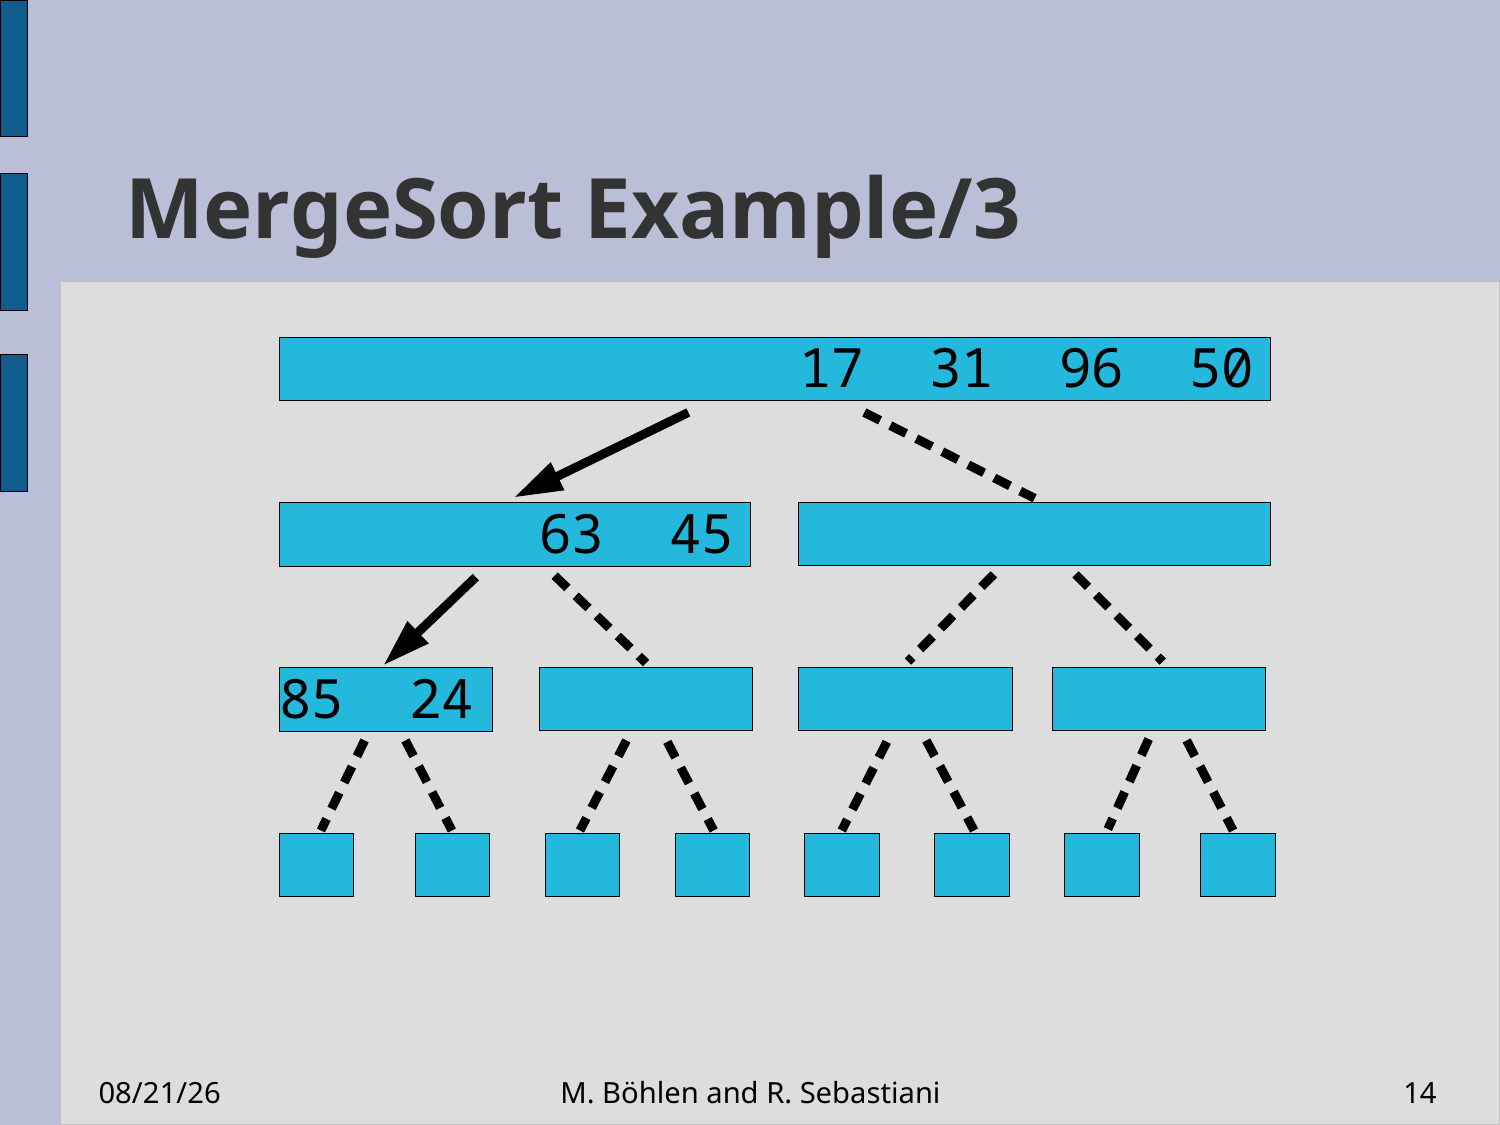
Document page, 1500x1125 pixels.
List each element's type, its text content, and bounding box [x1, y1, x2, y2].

text_box [934, 833, 1010, 897]
text_box [279, 833, 354, 897]
text_box 63 45 [279, 502, 751, 566]
text_box [798, 502, 1271, 566]
text_box [1200, 833, 1276, 897]
text_box [798, 667, 1013, 731]
text_box [415, 833, 490, 897]
text_box 85 24 [279, 667, 493, 731]
title MergeSort Example/3 [110, 67, 1392, 271]
text_box [804, 833, 880, 897]
text_box 17 31 96 50 [279, 337, 1271, 401]
text_box [539, 667, 753, 731]
text_box [1064, 833, 1140, 897]
text_box [545, 833, 620, 897]
text_box [1052, 667, 1266, 731]
text_box [675, 833, 750, 897]
